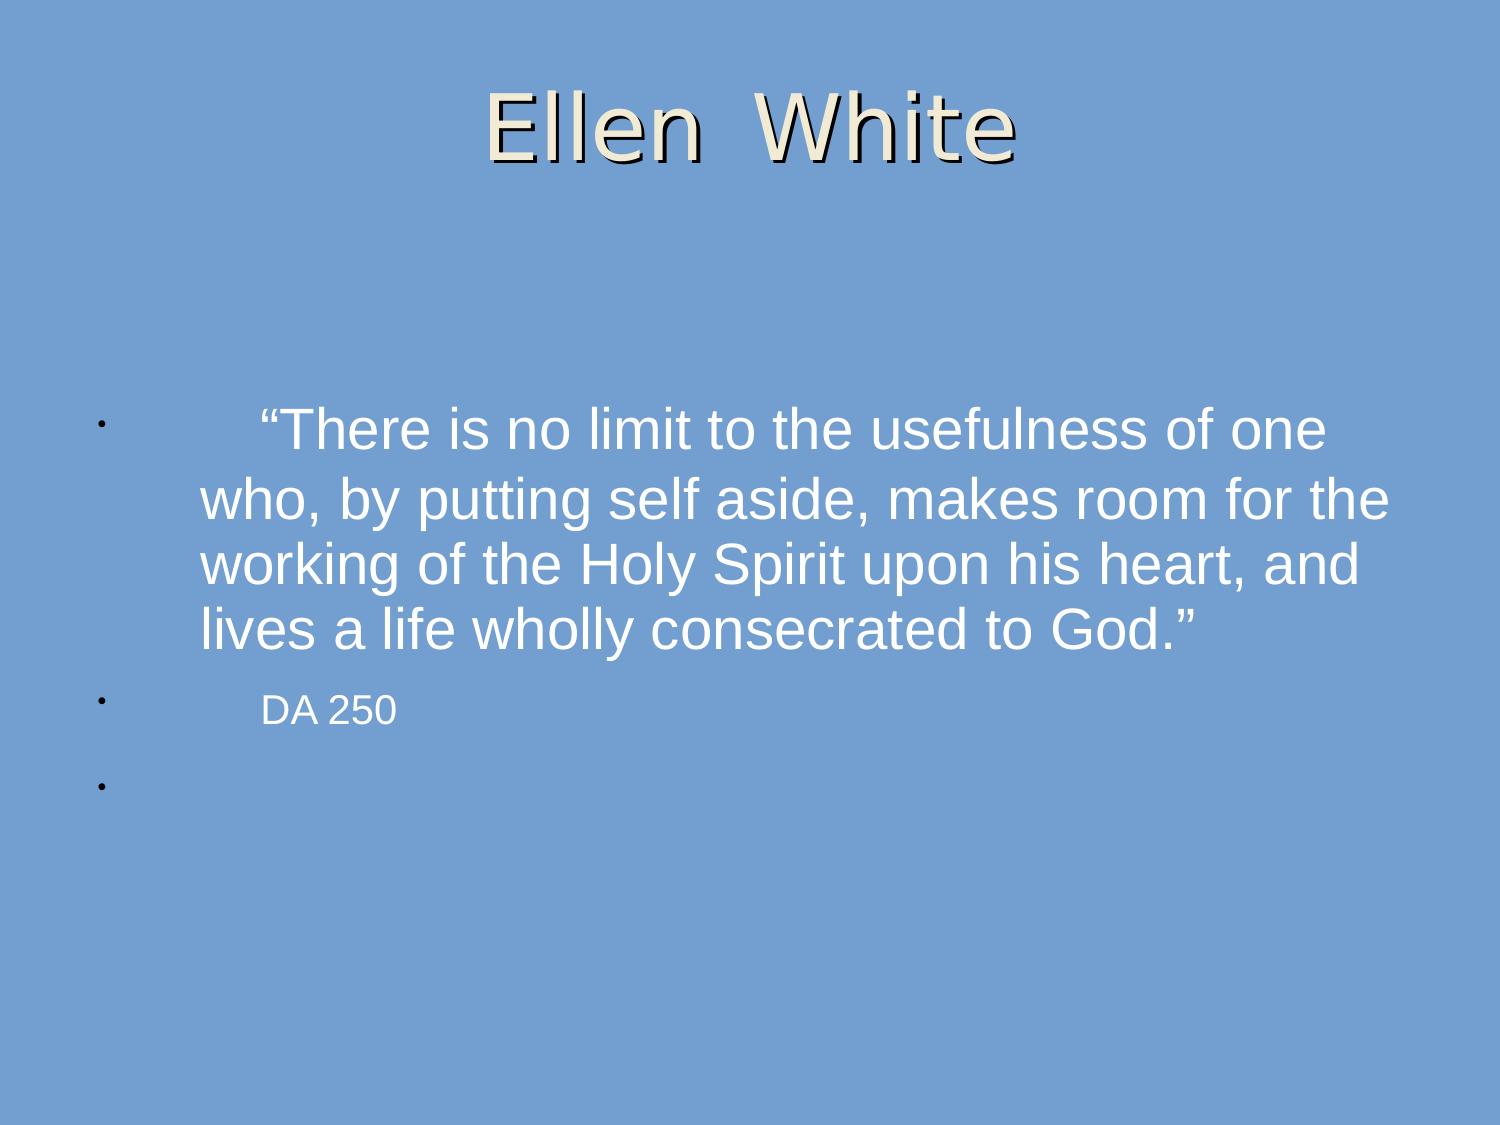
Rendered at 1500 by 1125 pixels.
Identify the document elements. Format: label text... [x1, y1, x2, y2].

list “There is no limit to the usefulness of one who, by putting self aside, makes room for the working of the Holy Spirit upon his heart, and lives a life wholly consecrated to God.” DA 250 [75, 387, 1426, 1125]
title Ellen White [75, 44, 1426, 233]
